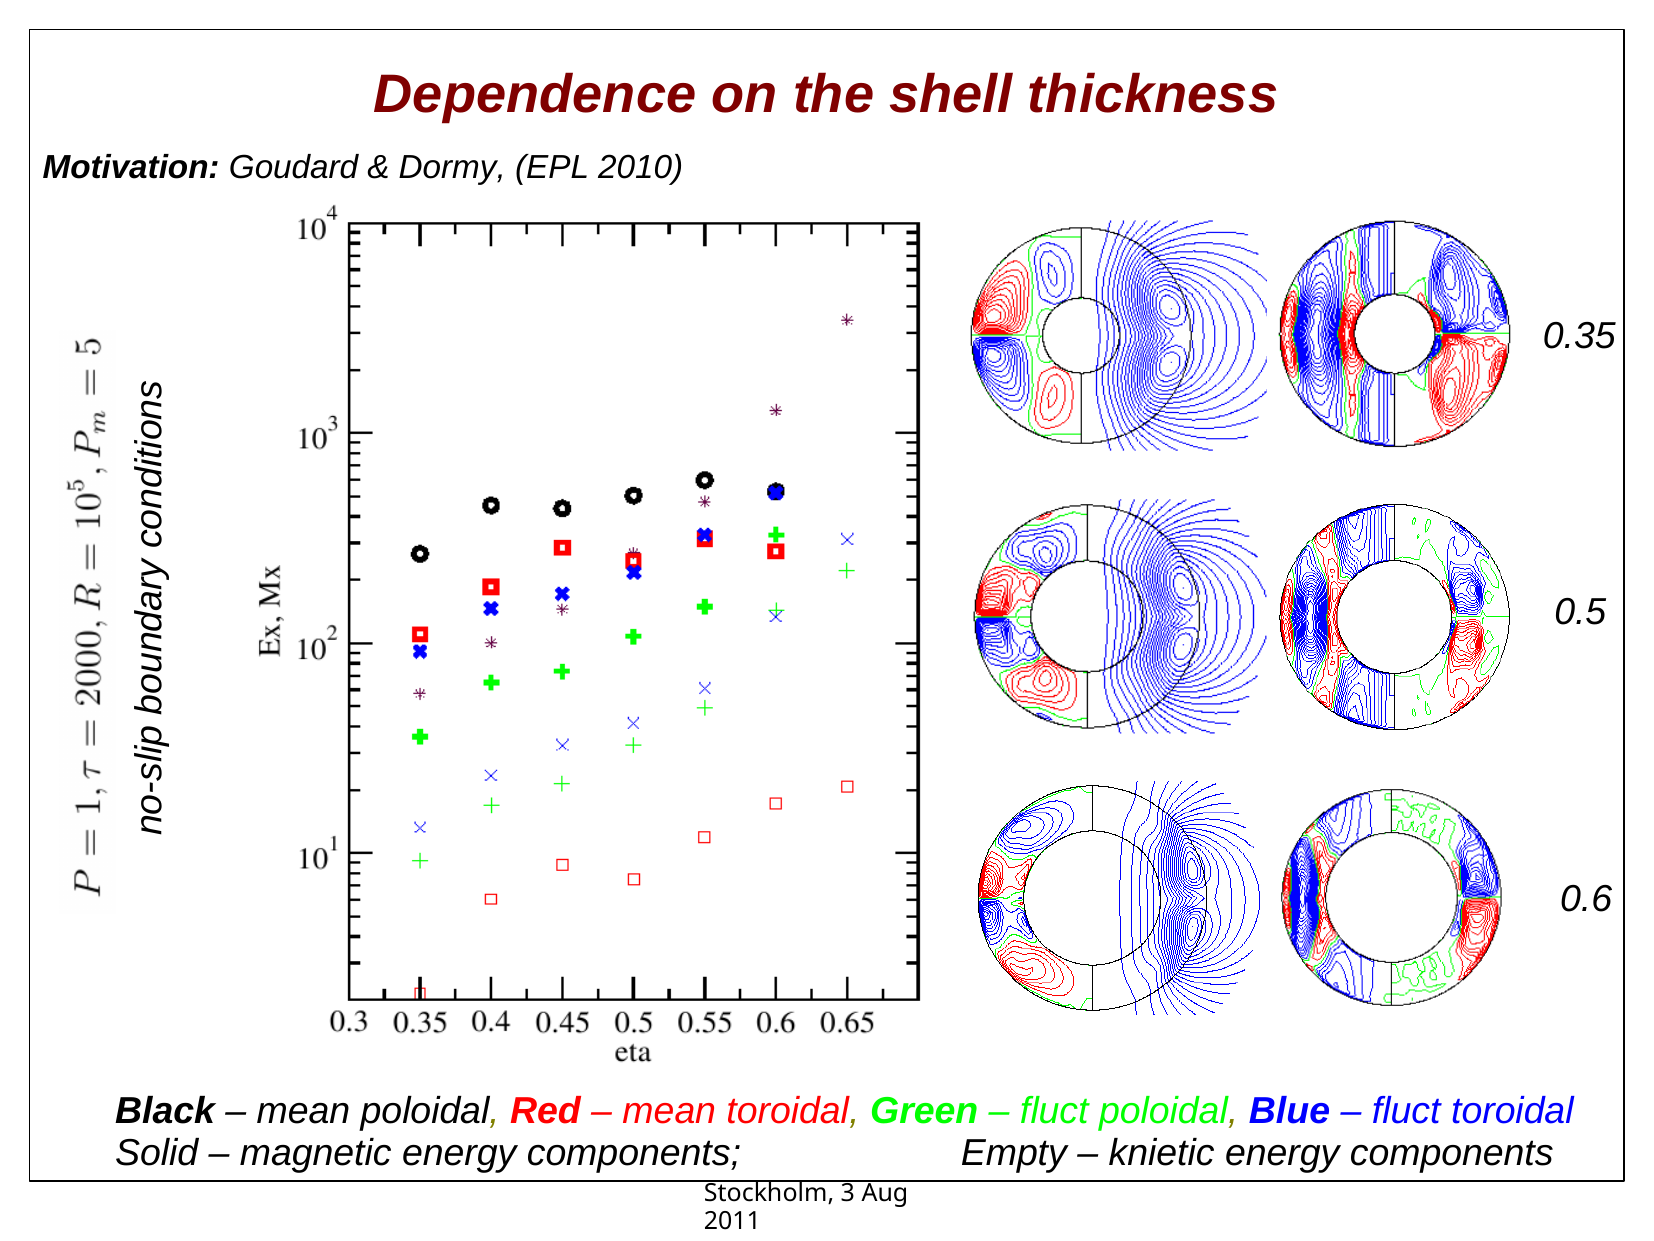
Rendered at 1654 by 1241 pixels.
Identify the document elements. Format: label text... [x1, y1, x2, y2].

text_box 0.5 [1539, 583, 1636, 641]
picture [965, 208, 1521, 461]
text_box Stockholm, 3 Aug 2011 [689, 1182, 965, 1216]
picture [970, 497, 1269, 737]
text_box Black – mean poloidal, Red – mean toroidal, Green – fluct poloidal, Blue – fluct toroidal Solid – magnetic energy components; Empty – knietic energy components [100, 1082, 1589, 1182]
picture [59, 330, 116, 914]
picture [242, 203, 930, 1072]
text_box 0.6 [1545, 871, 1642, 928]
picture [1276, 501, 1511, 733]
text_box no-slip boundary conditions [120, 365, 178, 851]
text_box Motivation: Goudard & Dormy, (EPL 2010) [17, 141, 709, 194]
text_box 0.35 [1528, 308, 1642, 365]
text_box Dependence on the shell thickness [153, 56, 1500, 119]
picture [1276, 781, 1511, 1014]
picture [977, 778, 1262, 1017]
